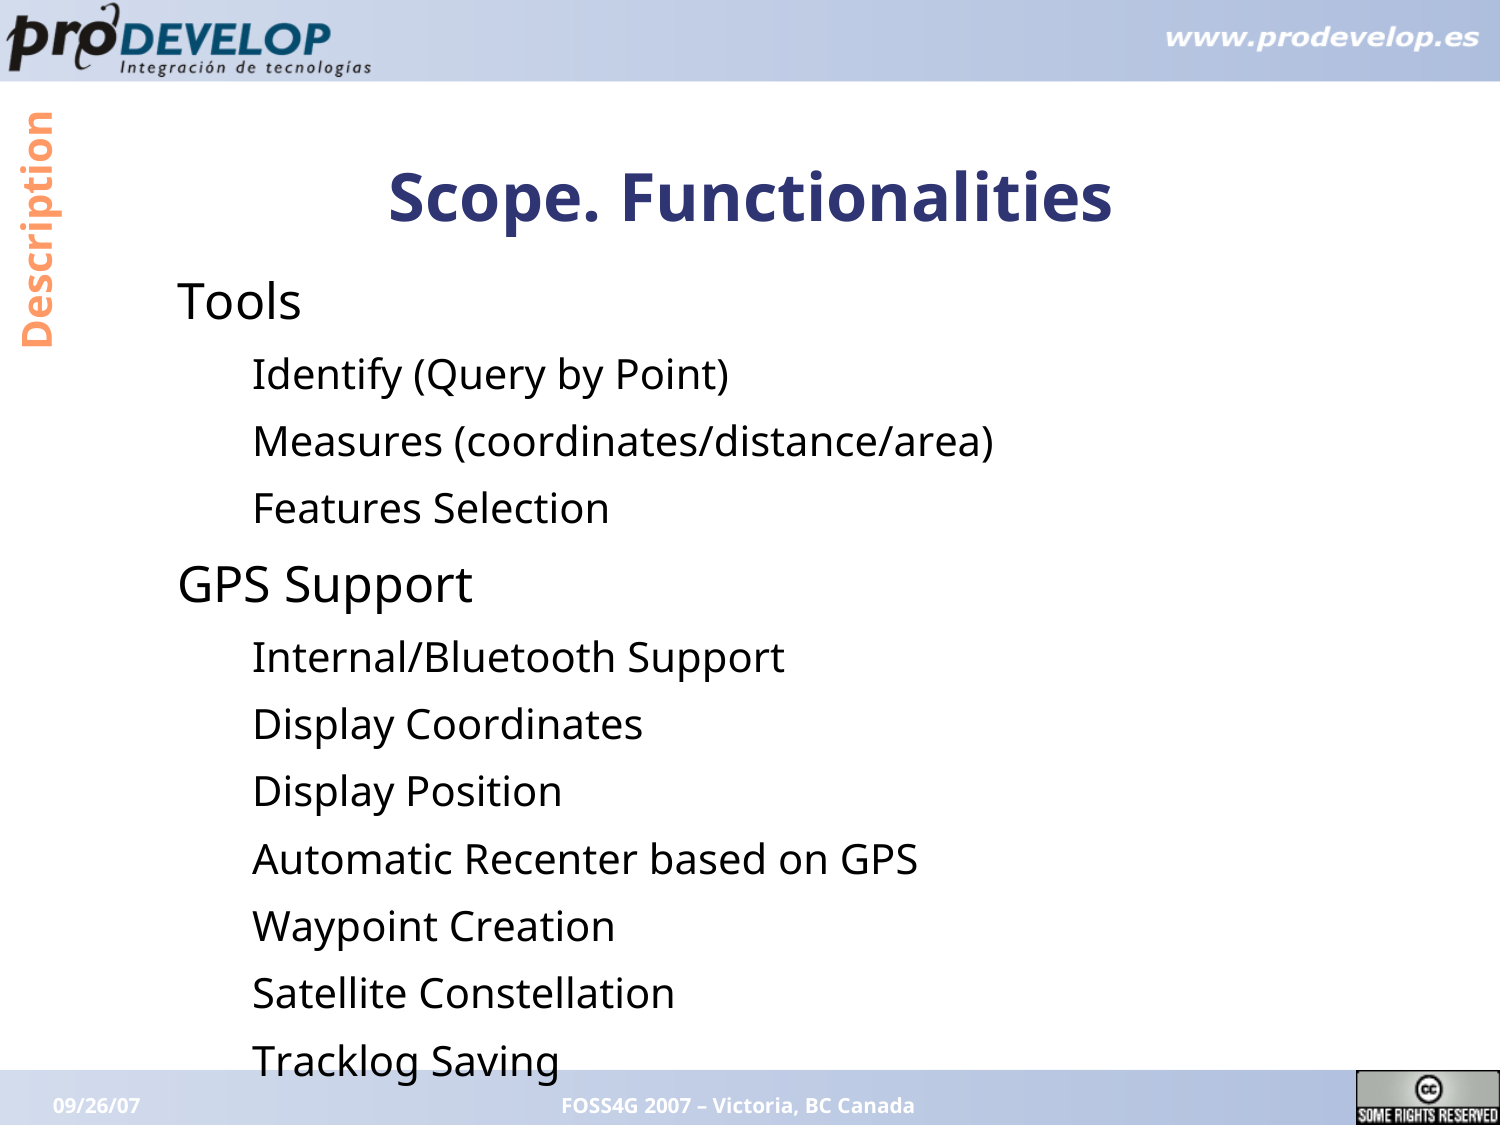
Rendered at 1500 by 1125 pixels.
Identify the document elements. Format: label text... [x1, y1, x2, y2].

picture [0, 0, 1500, 1125]
title Scope. Functionalities [76, 101, 1427, 290]
title Description [0, 76, 71, 384]
list Tools Identify (Query by Point) Measures (coordinates/distance/area) Features Selection GPS Support Internal/Bluetooth Support Display Coordinates Display Position Automatic Recenter based on GPS Waypoint Creation Satellite Constellation Tracklog Saving [177, 265, 1418, 1052]
